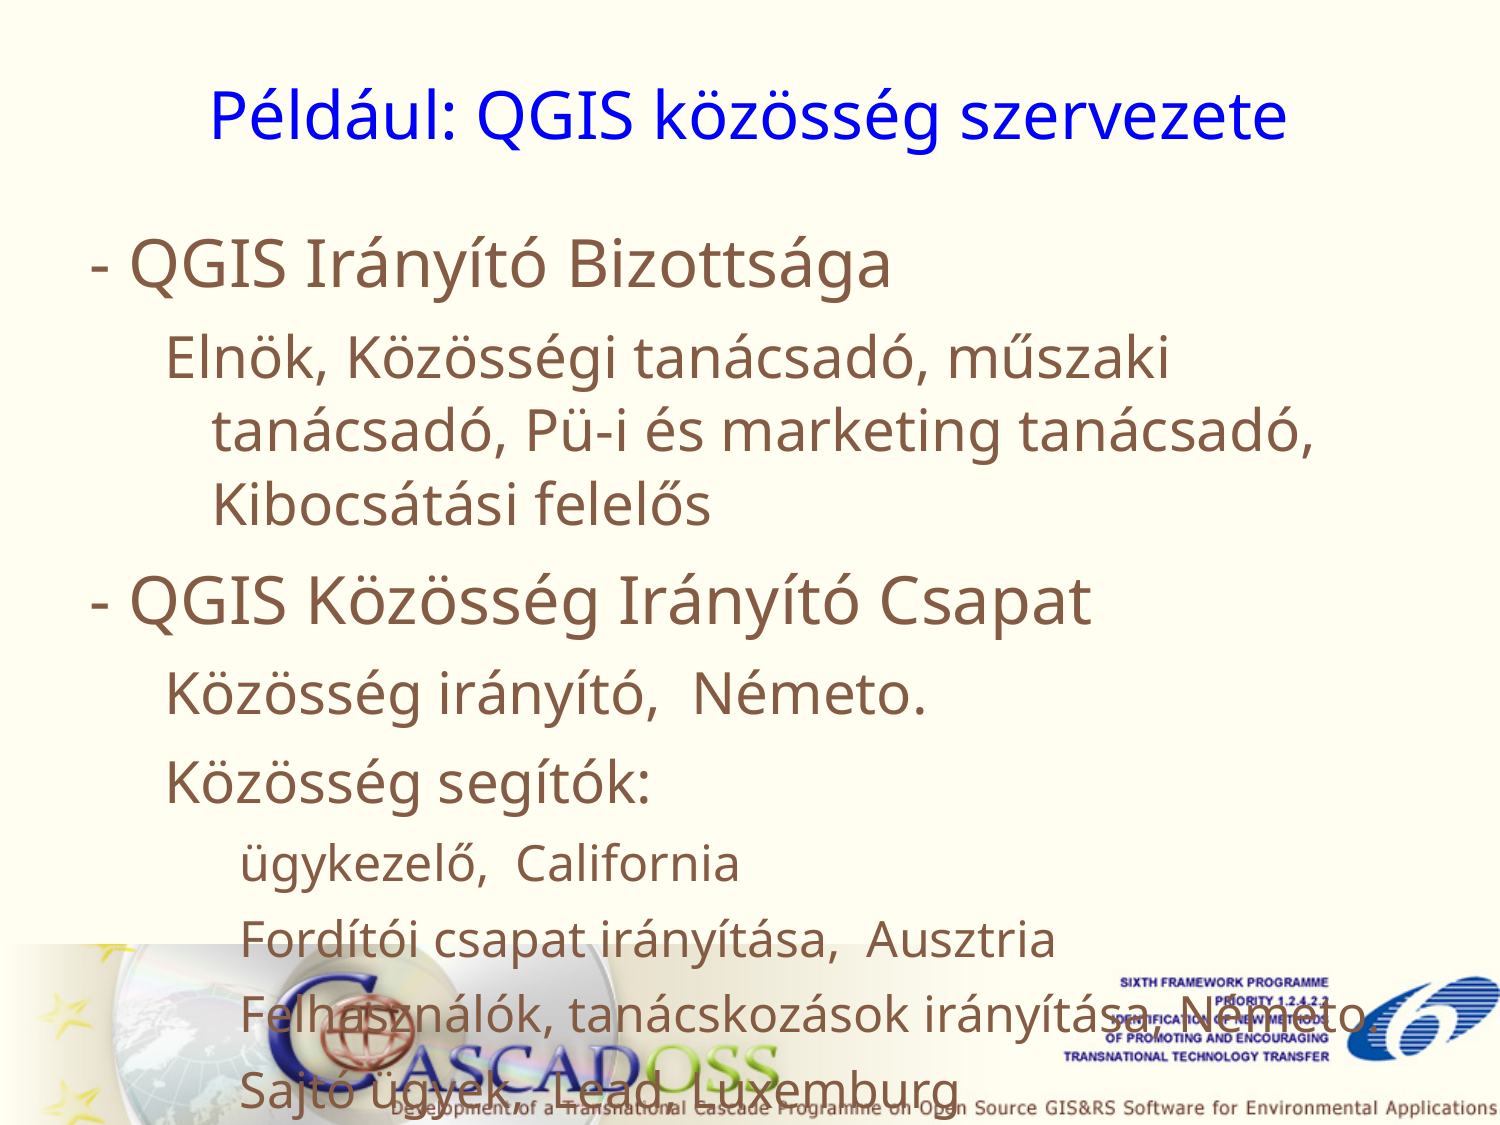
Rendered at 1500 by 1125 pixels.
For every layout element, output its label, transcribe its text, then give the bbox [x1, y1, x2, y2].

list - QGIS Irányító Bizottsága Elnök, Közösségi tanácsadó, műszaki tanácsadó, Pü-i és marketing tanácsadó, Kibocsátási felelős - QGIS Közösség Irányító Csapat Közösség irányító, Németo. Közösség segítók: ügykezelő, California Fordítói csapat irányítása, Ausztria Felhasználók, tanácskozások irányítása, Németo. Sajtó ügyek, Lead, Luxemburg - További egységek [74, 208, 1425, 951]
title Például: QGIS közösség szervezete [74, 13, 1425, 208]
picture [0, 944, 1500, 1125]
